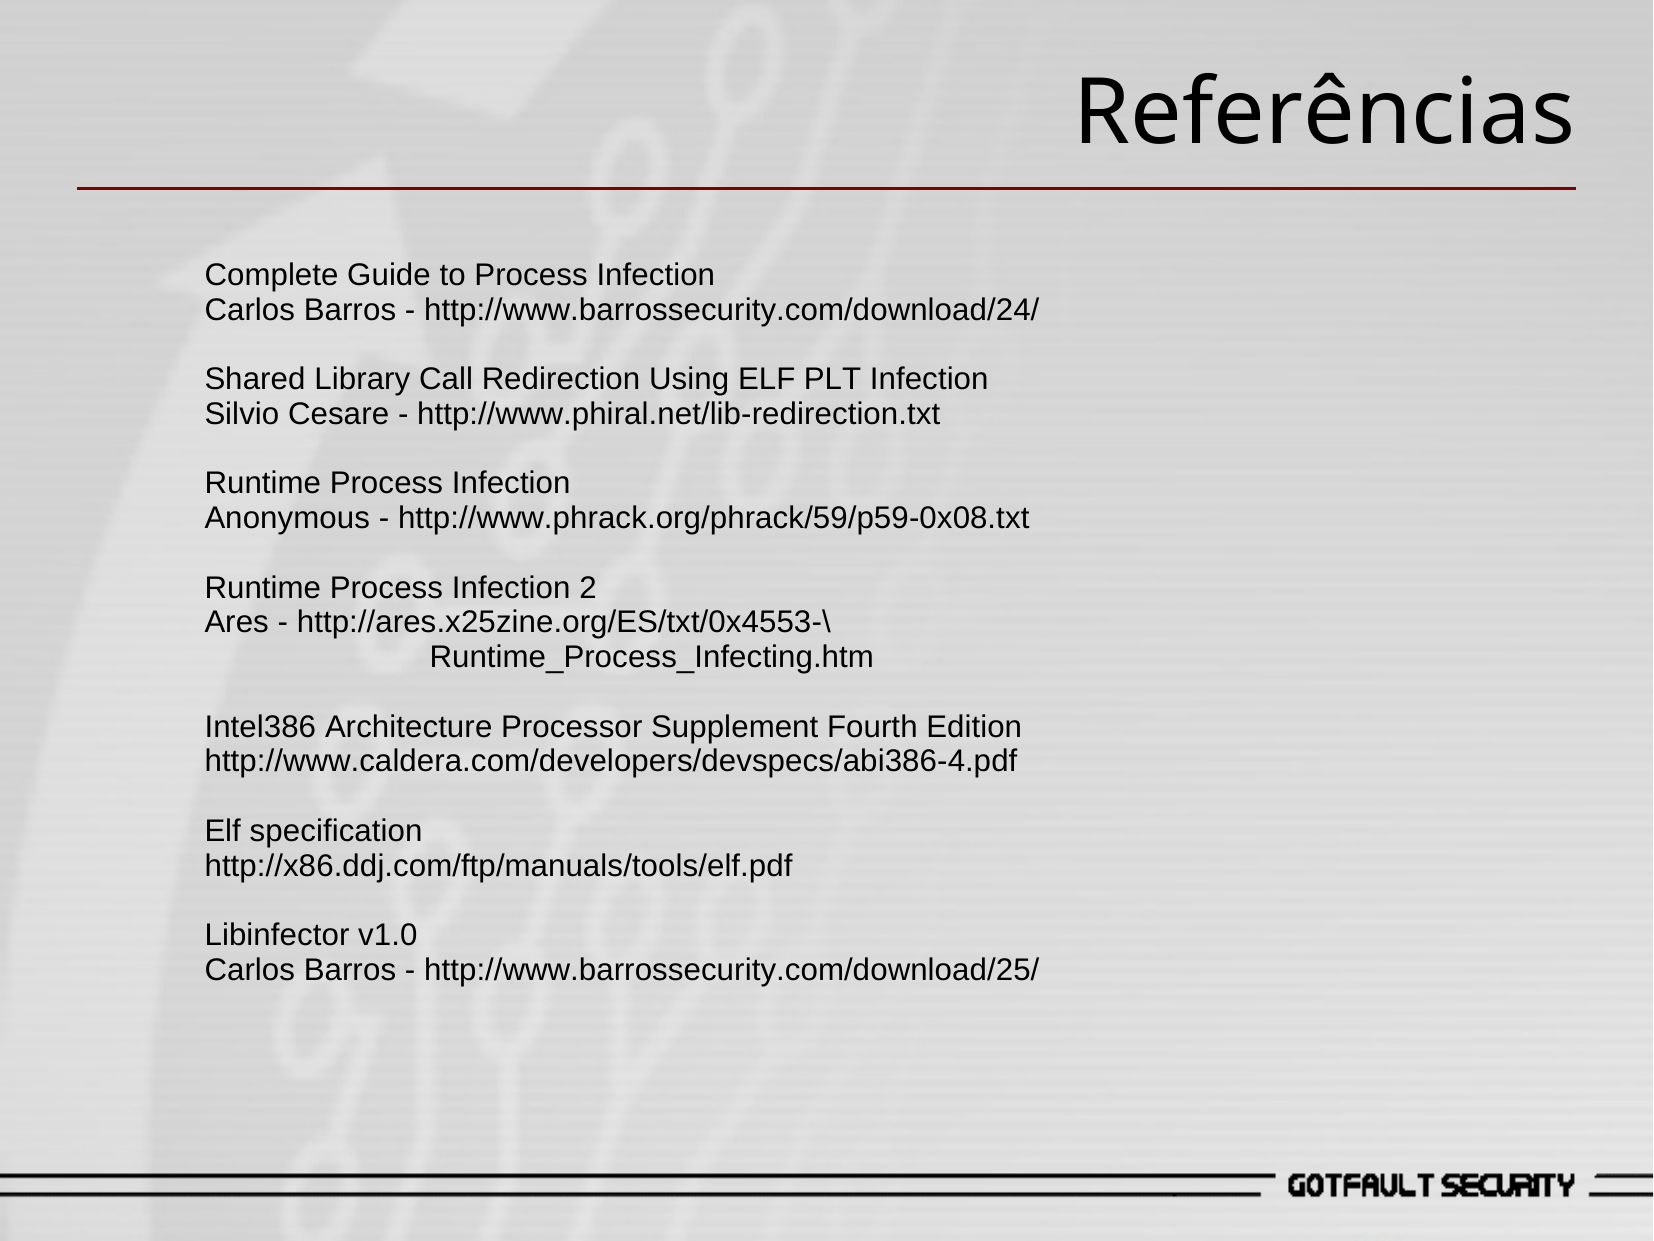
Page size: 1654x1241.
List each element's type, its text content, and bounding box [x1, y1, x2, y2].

text_box Referências [15, 38, 1591, 196]
picture [0, 0, 1654, 1241]
text_box Complete Guide to Process Infection Carlos Barros - http://www.barrossecurity.com/download/24/ Shared Library Call Redirection Using ELF PLT Infection Silvio Cesare - http://www.phiral.net/lib-redirection.txt Runtime Process Infection Anonymous - http://www.phrack.org/phrack/59/p59-0x08.txt Runtime Process Infection 2 Ares - http://ares.x25zine.org/ES/txt/0x4553-\ Runtime_Process_Infecting.htm Intel386 Architecture Processor Supplement Fourth Edition http://www.caldera.com/developers/devspecs/abi386-4.pdf Elf specification http://x86.ddj.com/ftp/manuals/tools/elf.pdf Libinfector v1.0 Carlos Barros - http://www.barrossecurity.com/download/25/ [114, 250, 1623, 1107]
